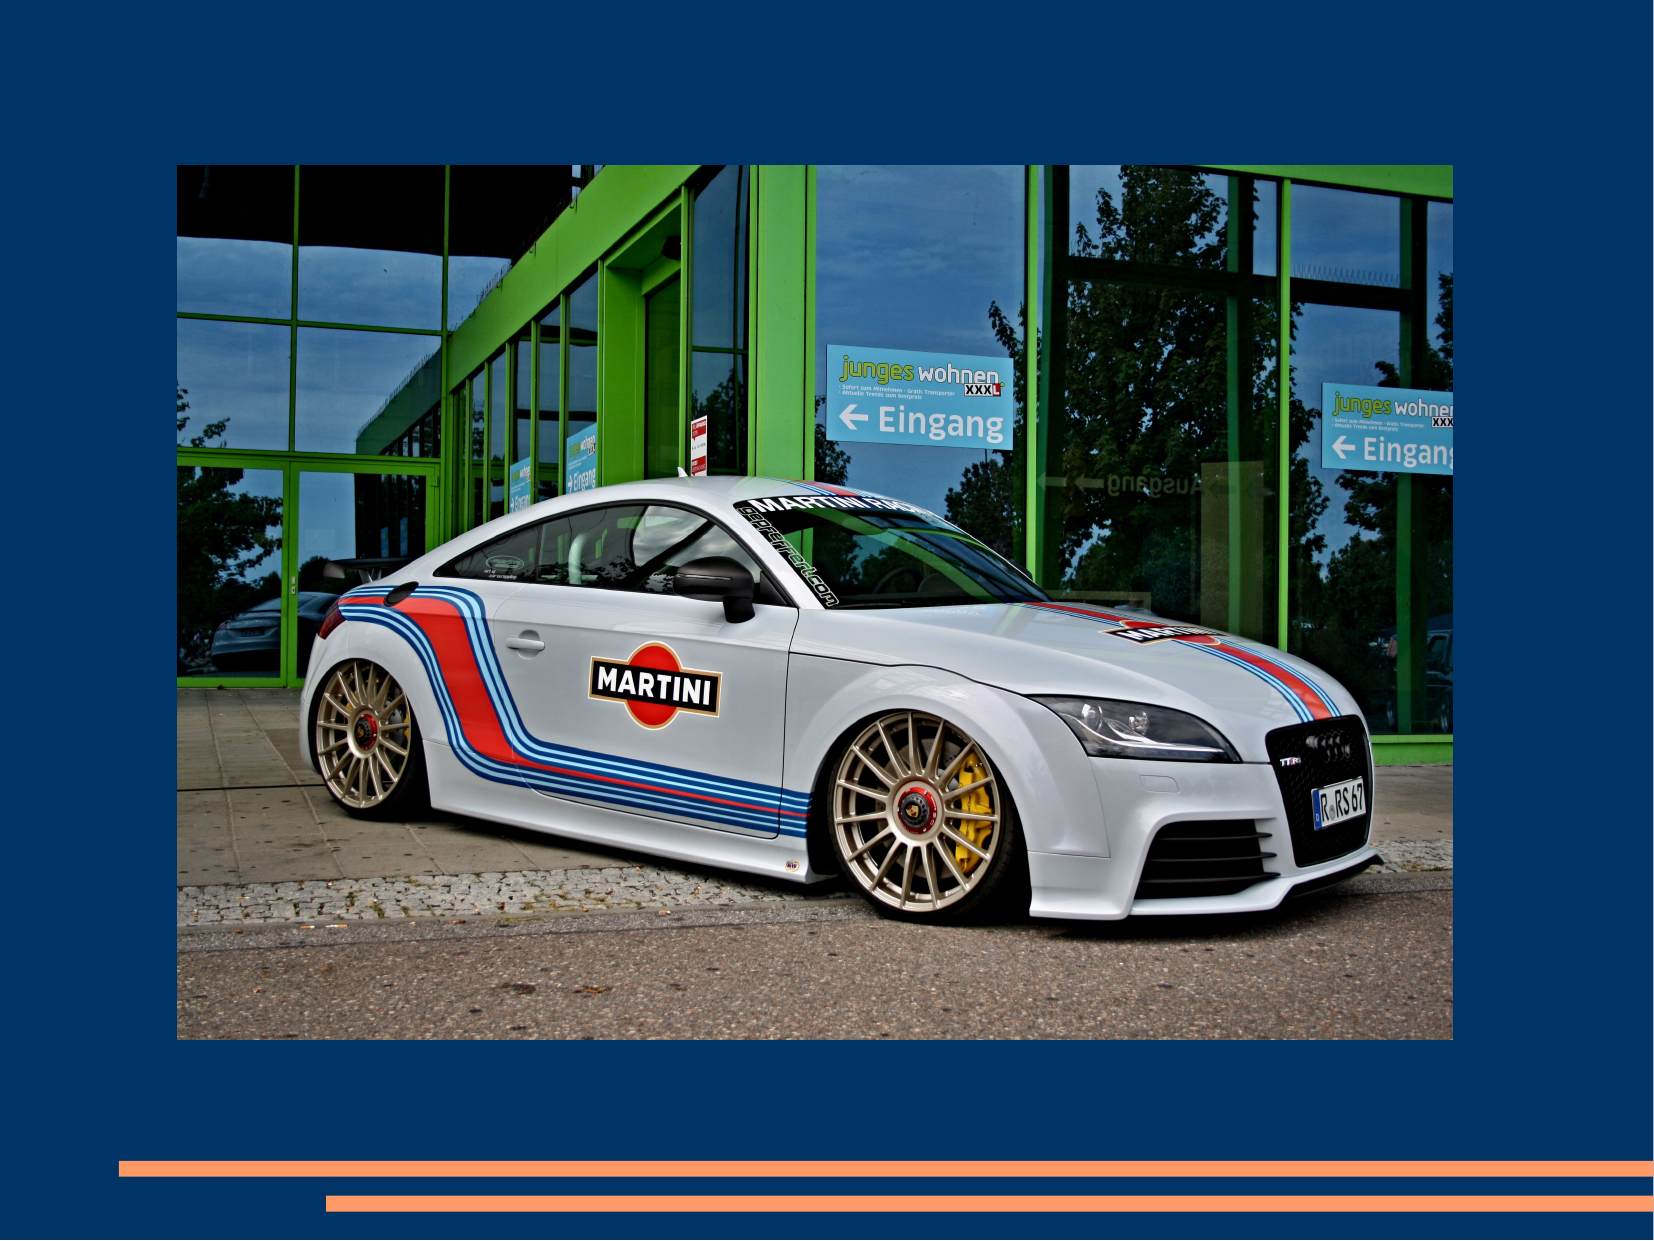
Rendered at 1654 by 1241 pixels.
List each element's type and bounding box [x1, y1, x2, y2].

picture [177, 165, 1453, 1040]
